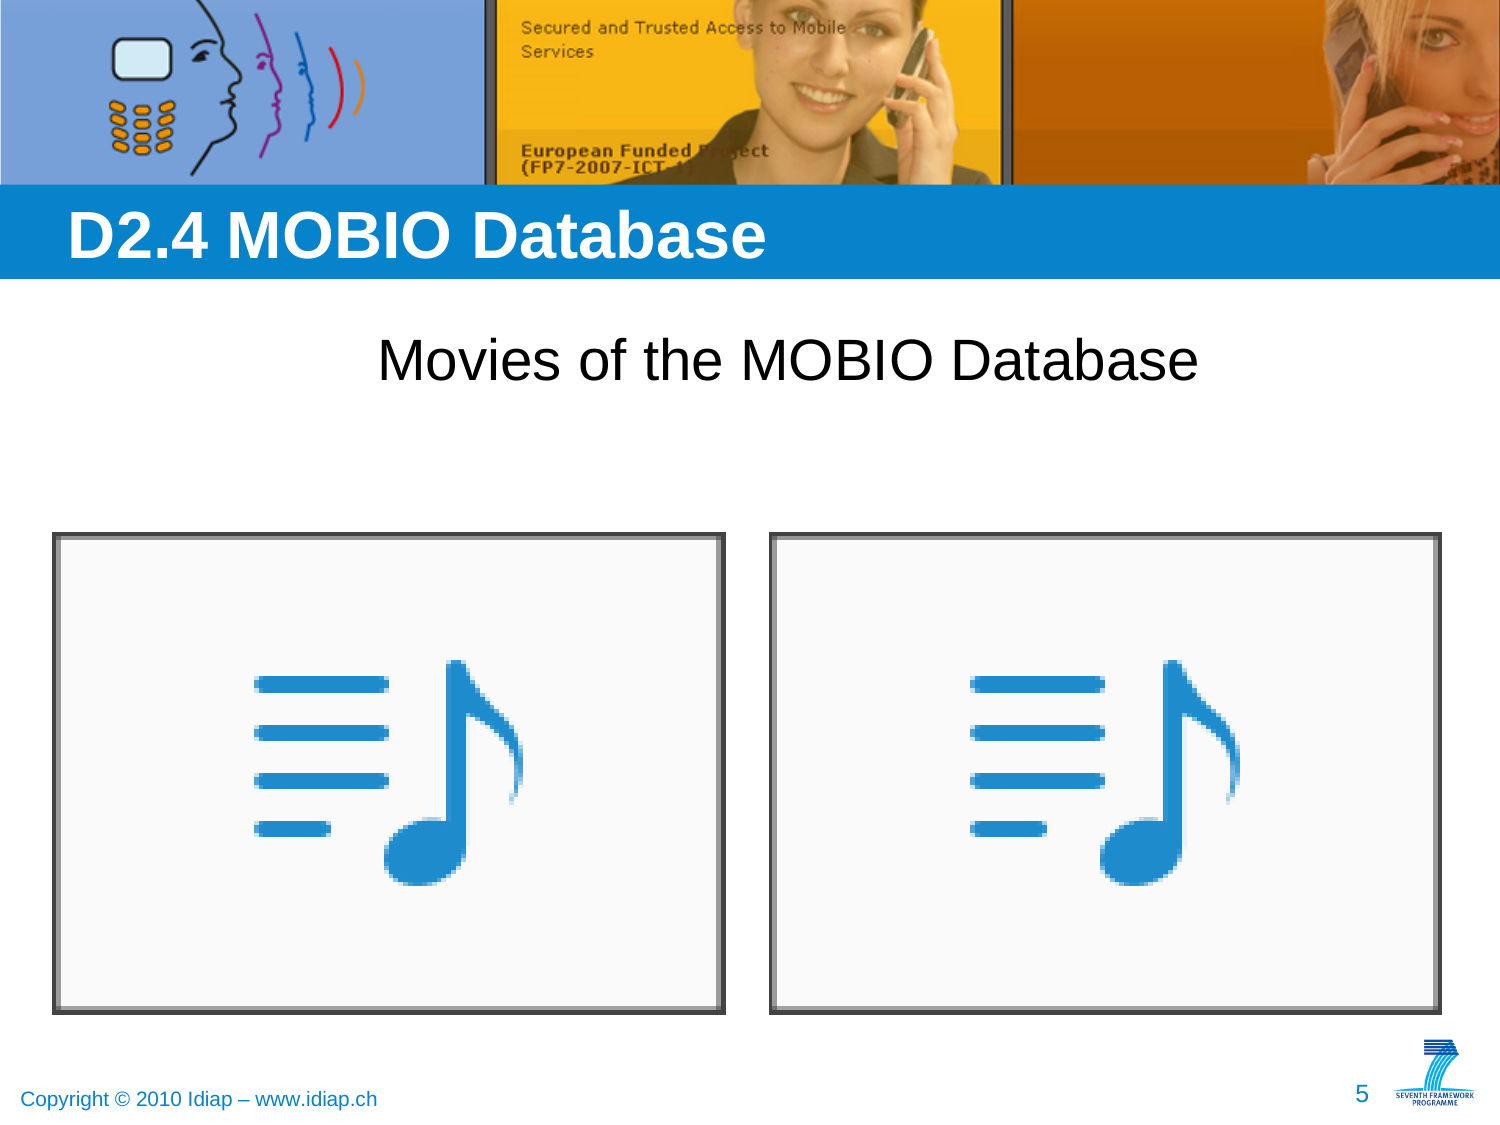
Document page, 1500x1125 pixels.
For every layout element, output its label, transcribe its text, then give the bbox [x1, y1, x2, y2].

list Movies of the MOBIO Database [75, 314, 1447, 1073]
picture [1387, 1034, 1483, 1114]
title D2.4 MOBIO Database [53, 183, 1437, 280]
picture [0, 0, 1500, 184]
text_box [51, 531, 727, 1016]
text_box [767, 531, 1443, 1016]
